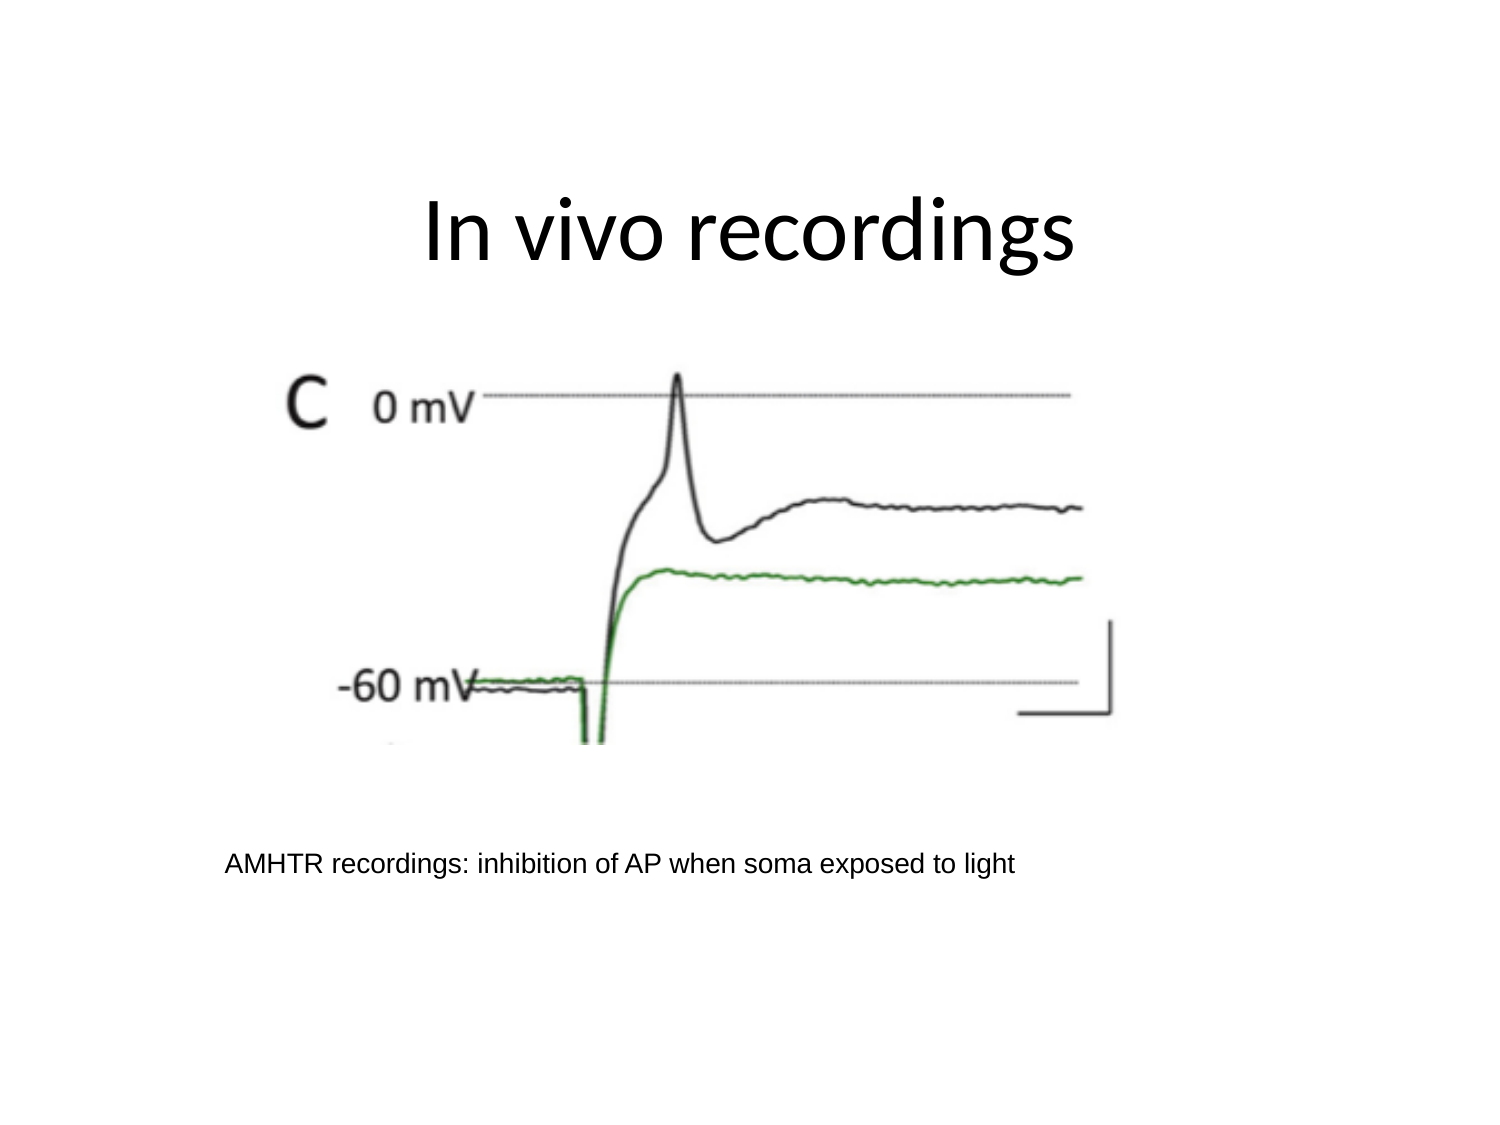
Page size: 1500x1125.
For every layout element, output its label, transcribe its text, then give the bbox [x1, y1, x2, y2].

title In vivo recordings [103, 141, 1397, 306]
text_box AMHTR recordings: inhibition of AP when soma exposed to light [209, 838, 1045, 888]
picture [268, 359, 1238, 745]
